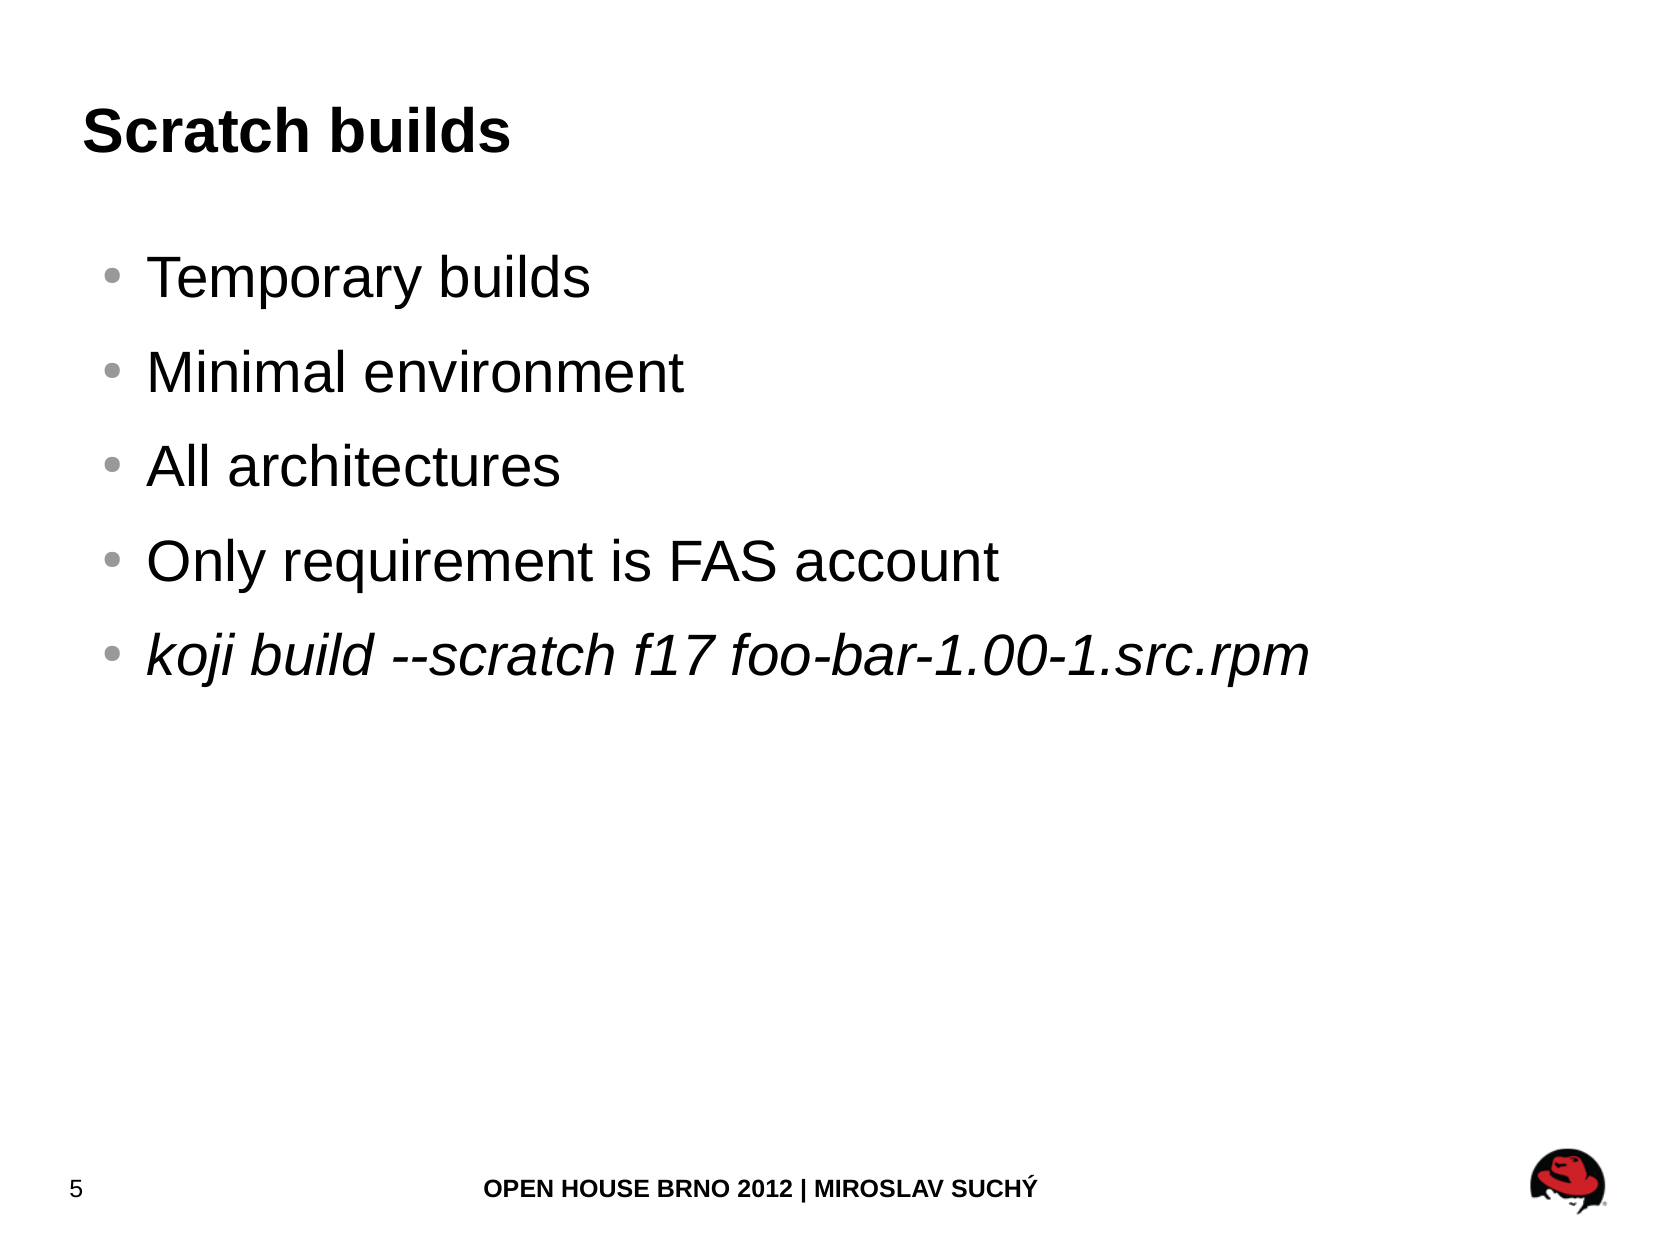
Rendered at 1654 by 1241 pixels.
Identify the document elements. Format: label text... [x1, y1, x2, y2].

list Temporary builds Minimal environment All architectures Only requirement is FAS account koji build --scratch f17 foo-bar-1.00-1.src.rpm [86, 244, 1576, 1024]
picture [1529, 1146, 1613, 1224]
title Scratch builds [82, 45, 1571, 218]
